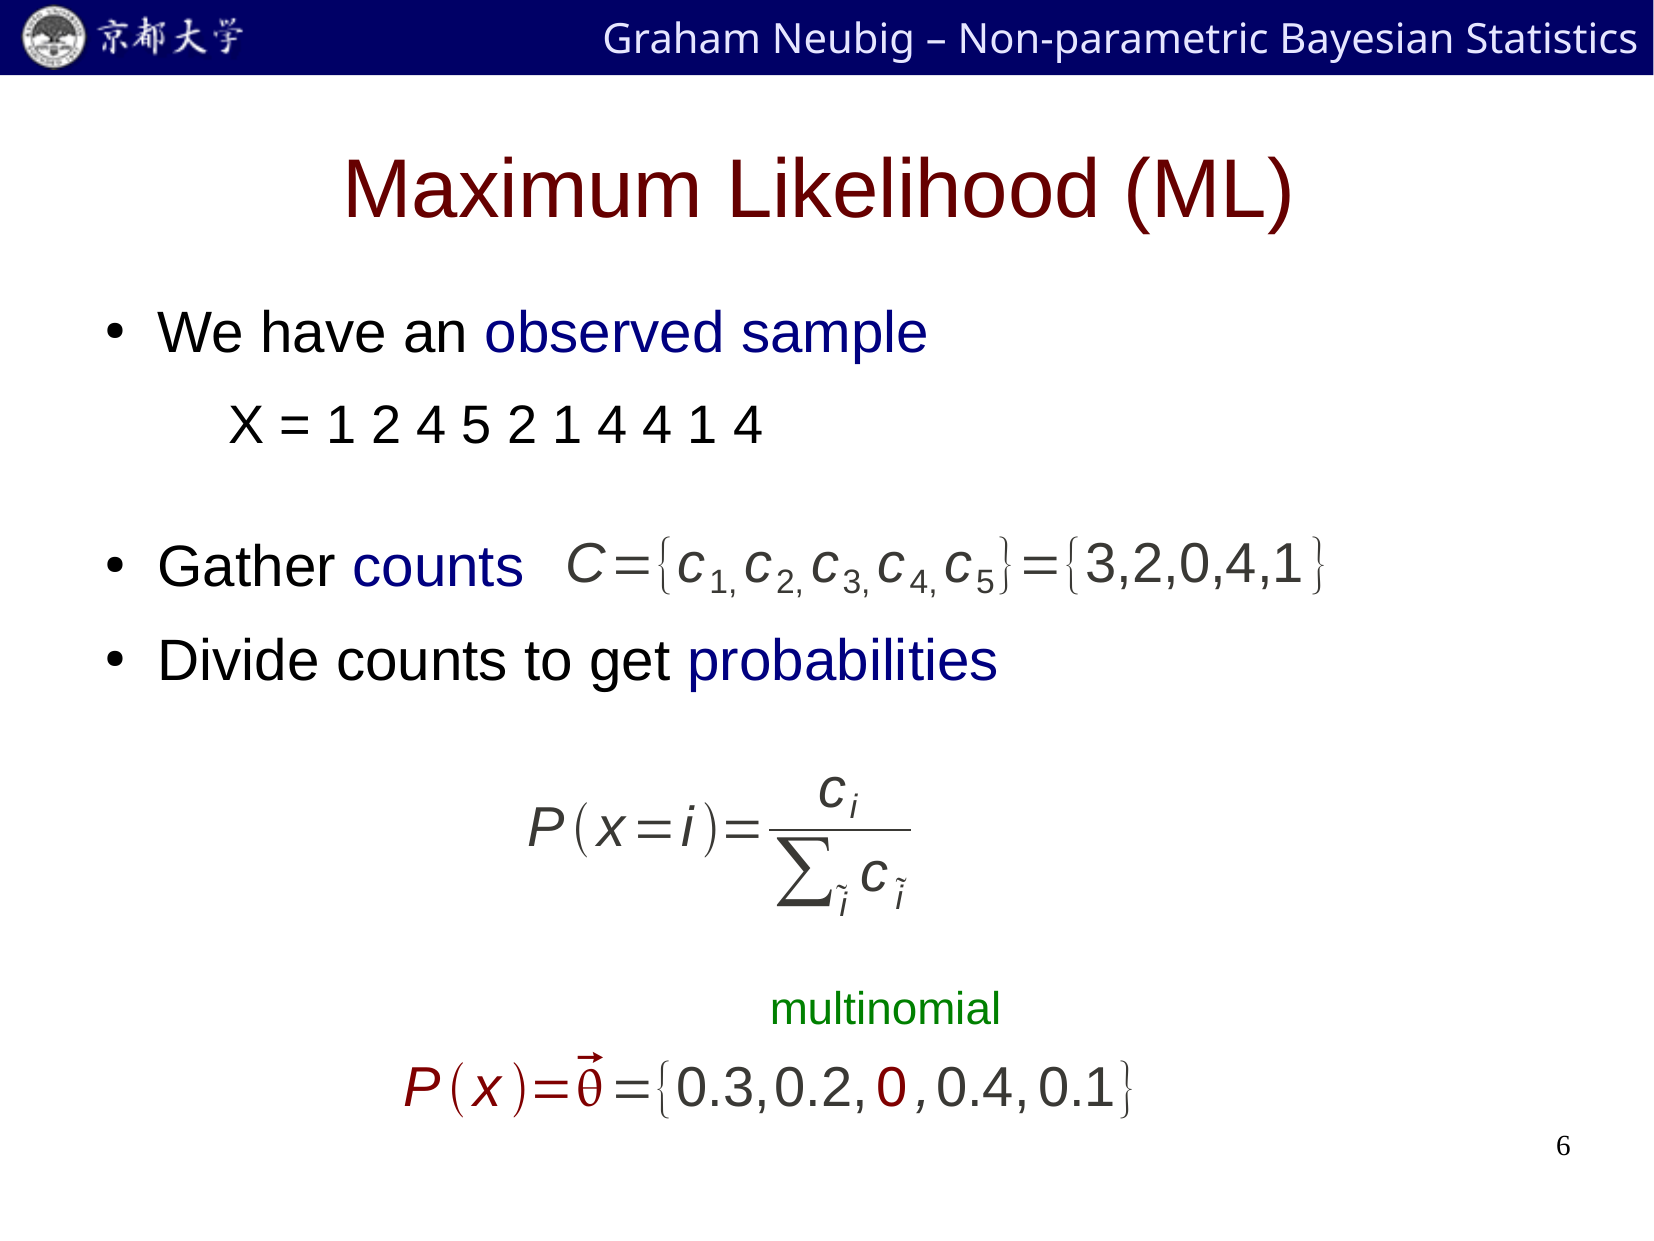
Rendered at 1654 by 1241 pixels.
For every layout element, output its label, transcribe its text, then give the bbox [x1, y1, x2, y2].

chart [551, 529, 1344, 603]
text_box multinomial [755, 975, 1017, 1042]
chart [513, 754, 927, 925]
title Maximum Likelihood (ML) [75, 100, 1564, 277]
chart [389, 1050, 1154, 1123]
list We have an observed sample X = 1 2 4 5 2 1 4 4 1 4 Gather counts Divide counts to get probabilities [86, 300, 1576, 1104]
picture [0, 0, 247, 70]
